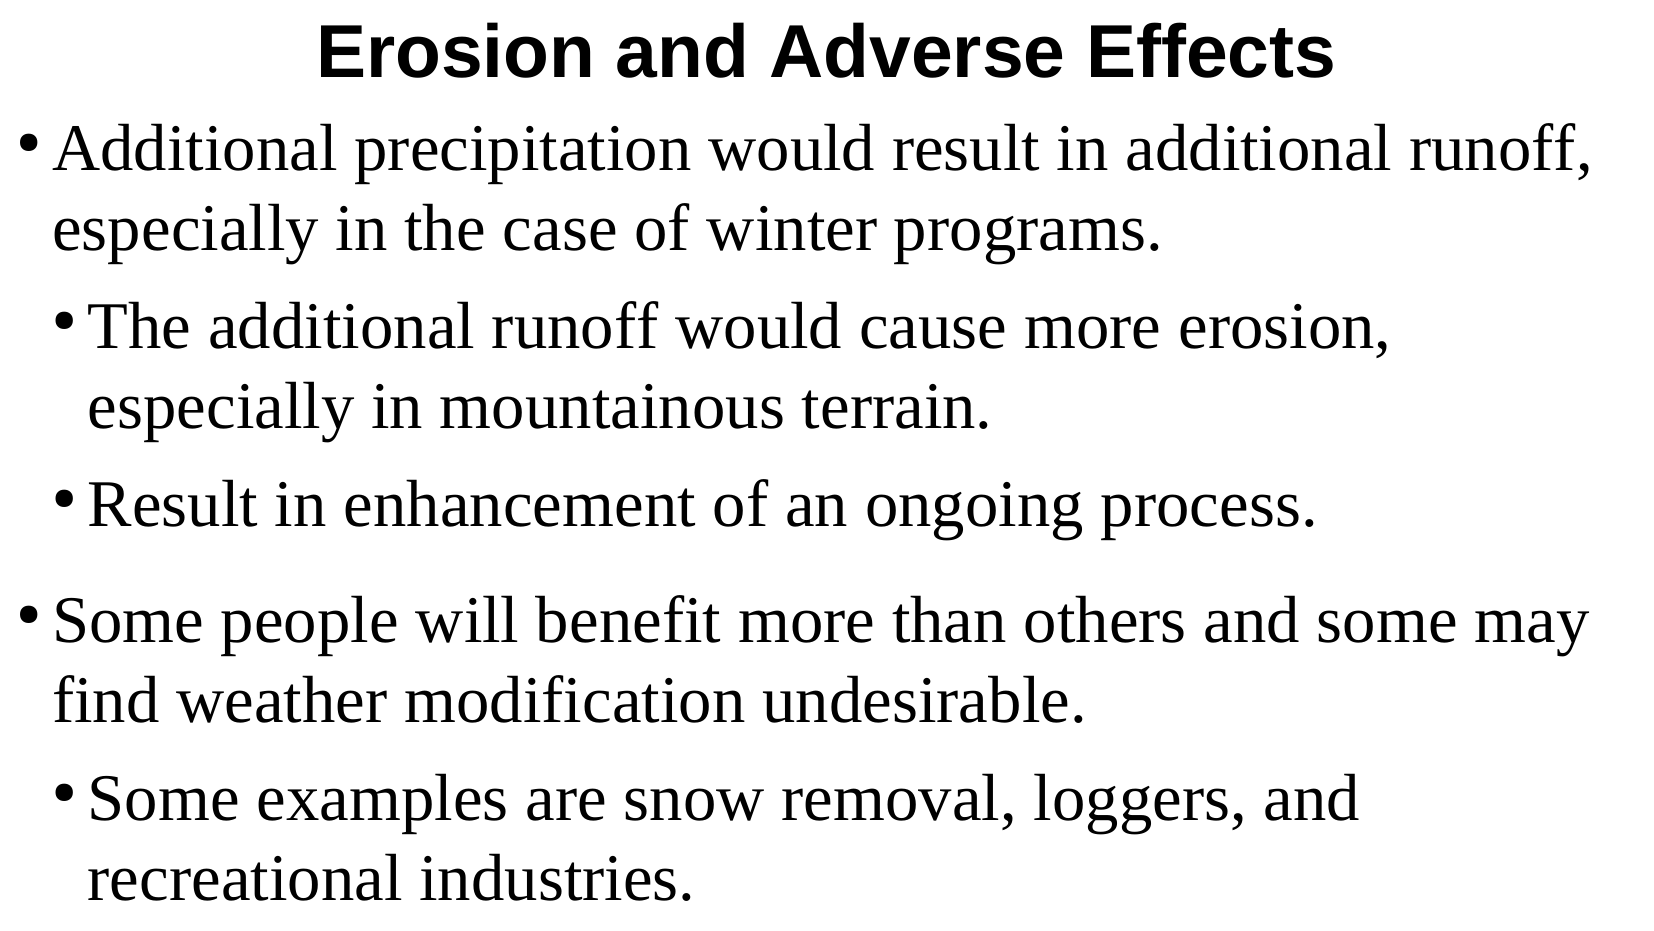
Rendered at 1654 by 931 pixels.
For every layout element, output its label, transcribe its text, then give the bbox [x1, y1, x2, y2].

text_box Additional precipitation would result in additional runoff, especially in the case of winter programs. The additional runoff would cause more erosion, especially in mountainous terrain. Result in enhancement of an ongoing process. Some people will benefit more than others and some may find weather modification undesirable. Some examples are snow removal, loggers, and recreational industries. [2, 96, 1654, 922]
title Erosion and Adverse Effects [0, 0, 1654, 106]
